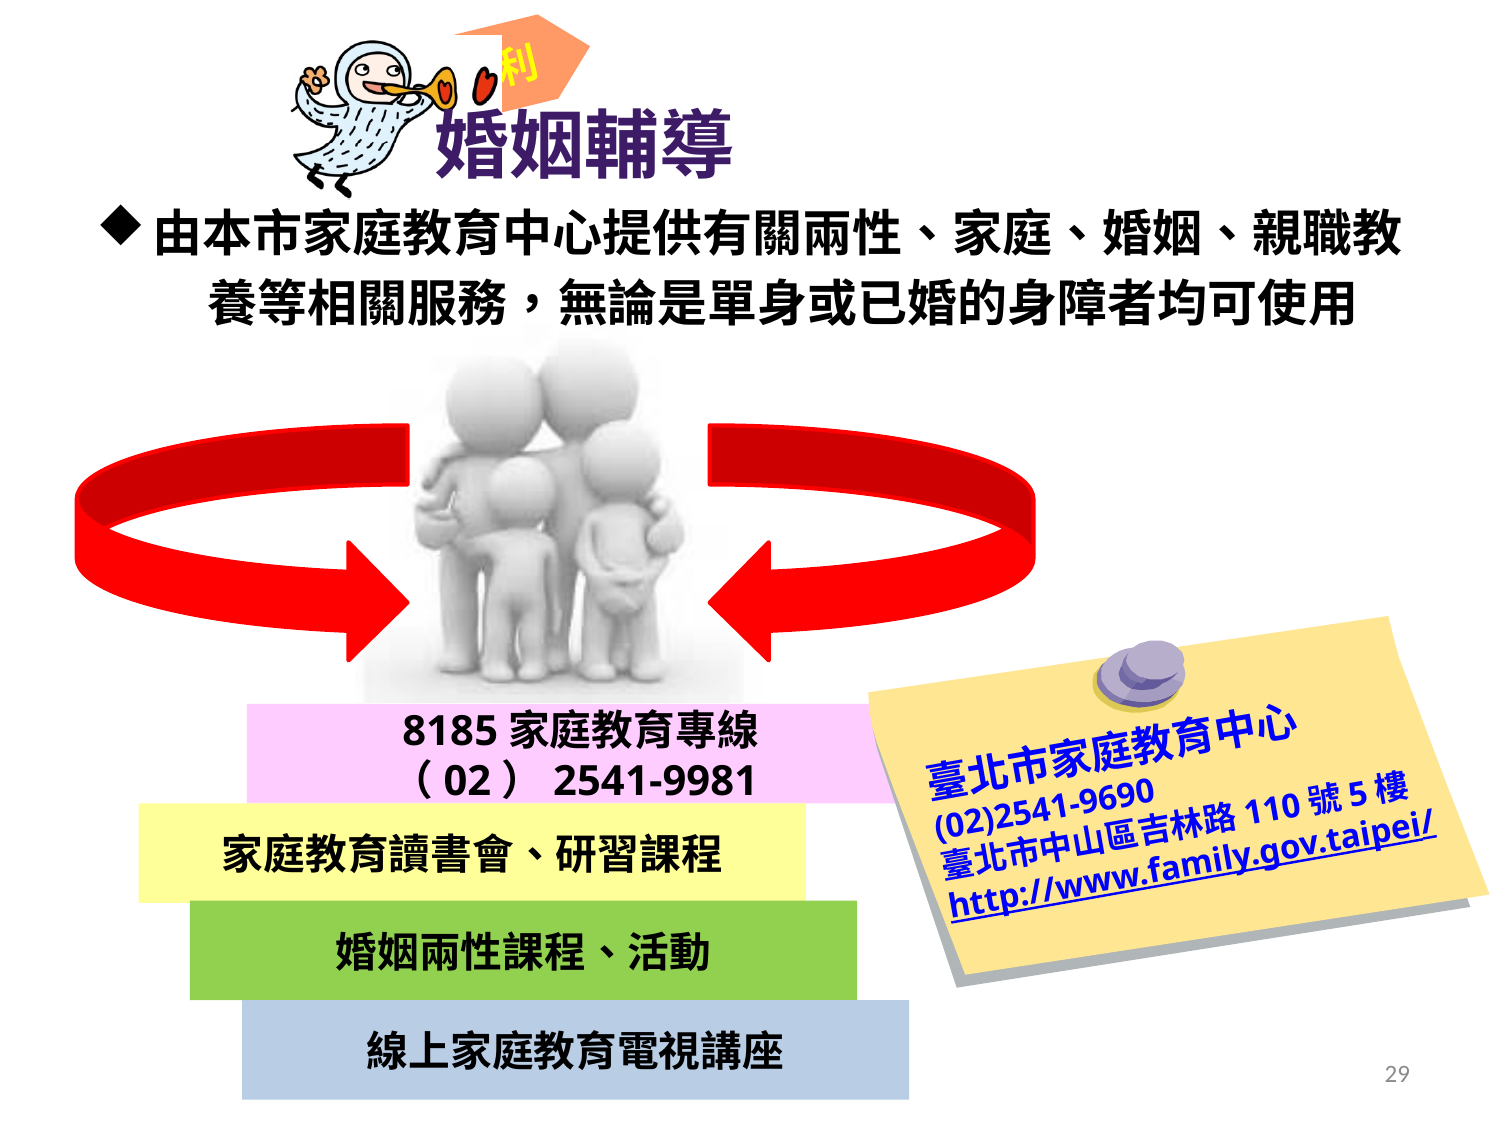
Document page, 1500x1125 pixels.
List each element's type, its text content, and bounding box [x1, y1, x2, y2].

text_box 臺北市家庭教育中心 (02)2541-9690 臺北市中山區吉林路110號5樓 http://www.family.gov.taipei/ [906, 647, 1500, 941]
text_box 家庭教育讀書會、研習課程 [138, 803, 806, 903]
list 由本市家庭教育中心提供有關兩性、家庭、婚姻、親職教 養等相關服務，無論是單身或已婚的身障者均可使用 [81, 193, 1455, 374]
text_box [709, 425, 1034, 661]
text_box 線上家庭教育電視講座 [242, 1000, 910, 1100]
picture [289, 374, 816, 703]
text_box [76, 425, 408, 661]
title 婚姻輔導 [419, 65, 1500, 220]
text_box 第3類福利 [453, 14, 591, 65]
text_box 8185家庭教育專線 （02）2541-9981 [246, 703, 866, 804]
picture [289, 35, 502, 193]
picture [866, 614, 1492, 990]
slide_number <編號> [1074, 1042, 1425, 1103]
text_box 婚姻兩性課程、活動 [189, 900, 858, 1001]
